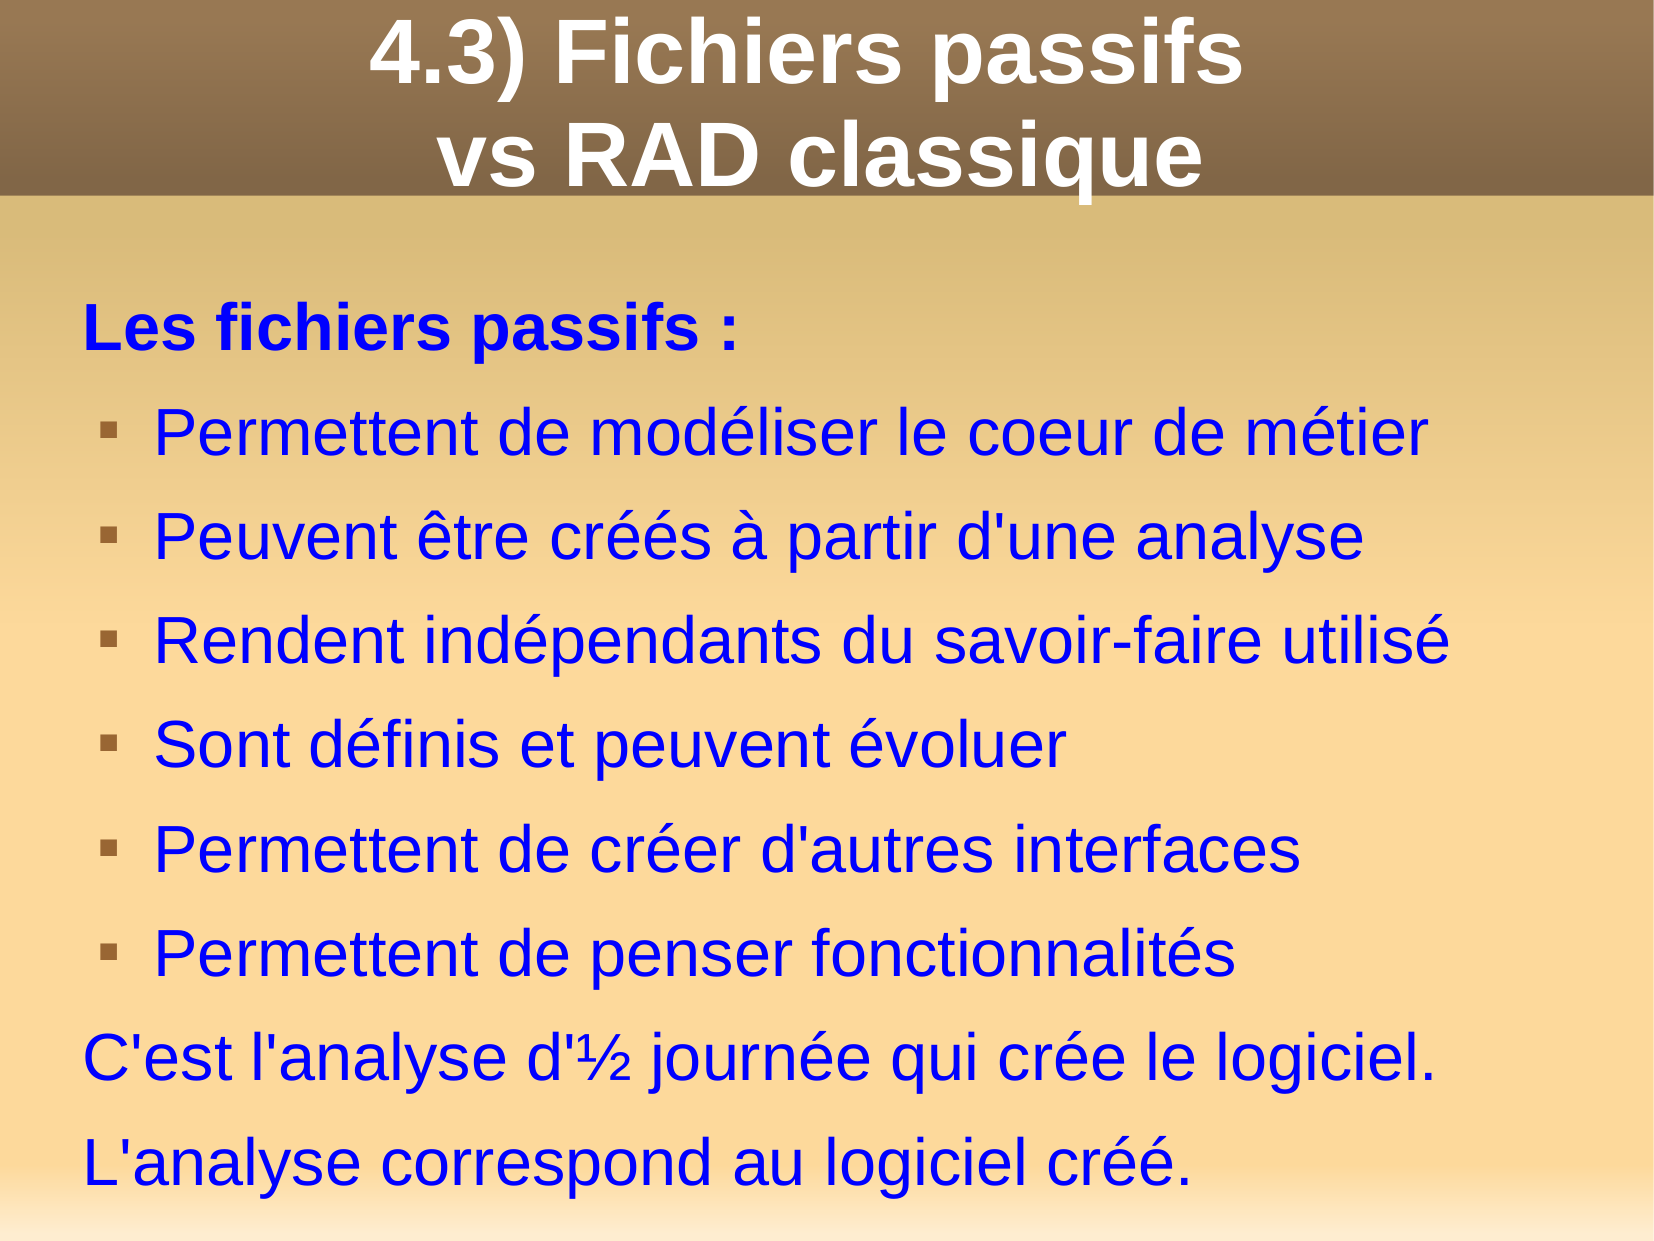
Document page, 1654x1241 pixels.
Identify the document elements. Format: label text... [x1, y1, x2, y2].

picture [0, 0, 1654, 1241]
title 4.3) Fichiers passifs vs RAD classique [76, 1, 1565, 207]
list Les fichiers passifs : Permettent de modéliser le coeur de métier Peuvent être créés à partir d'une analyse Rendent indépendants du savoir-faire utilisé Sont définis et peuvent évoluer Permettent de créer d'autres interfaces Permettent de penser fonctionnalités C'est l'analyse d'½ journée qui crée le logiciel. L'analyse correspond au logiciel créé. [82, 290, 1571, 1200]
